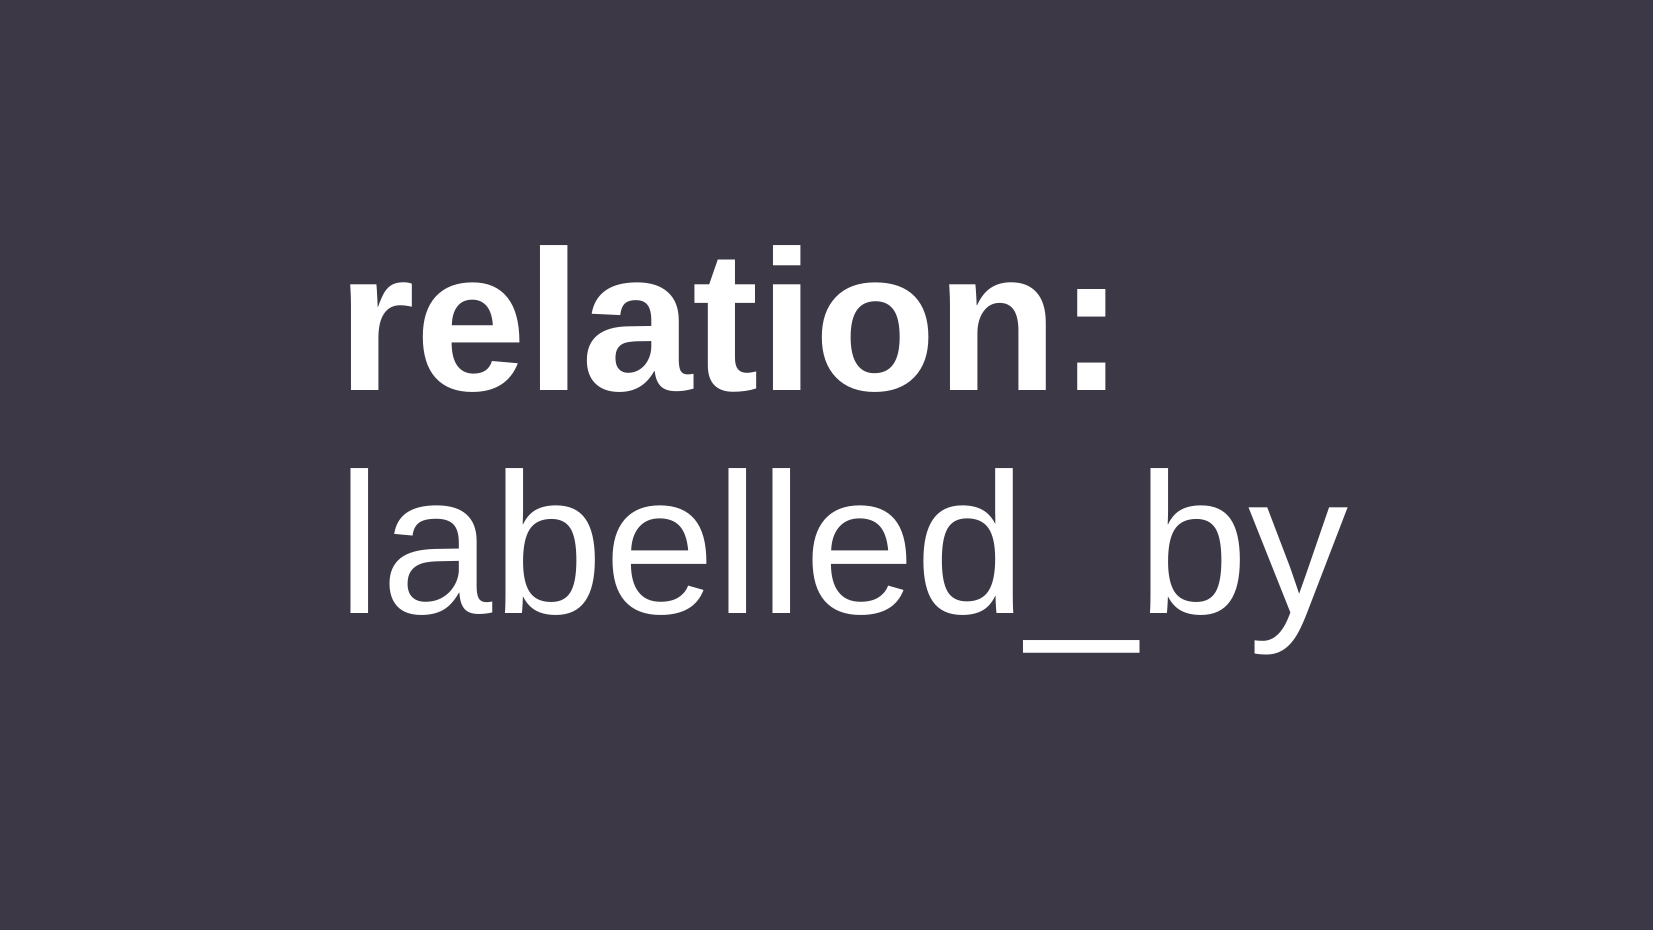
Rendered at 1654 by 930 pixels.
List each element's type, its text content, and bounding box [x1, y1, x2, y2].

text_box relation: labelled_by [322, 201, 1653, 888]
